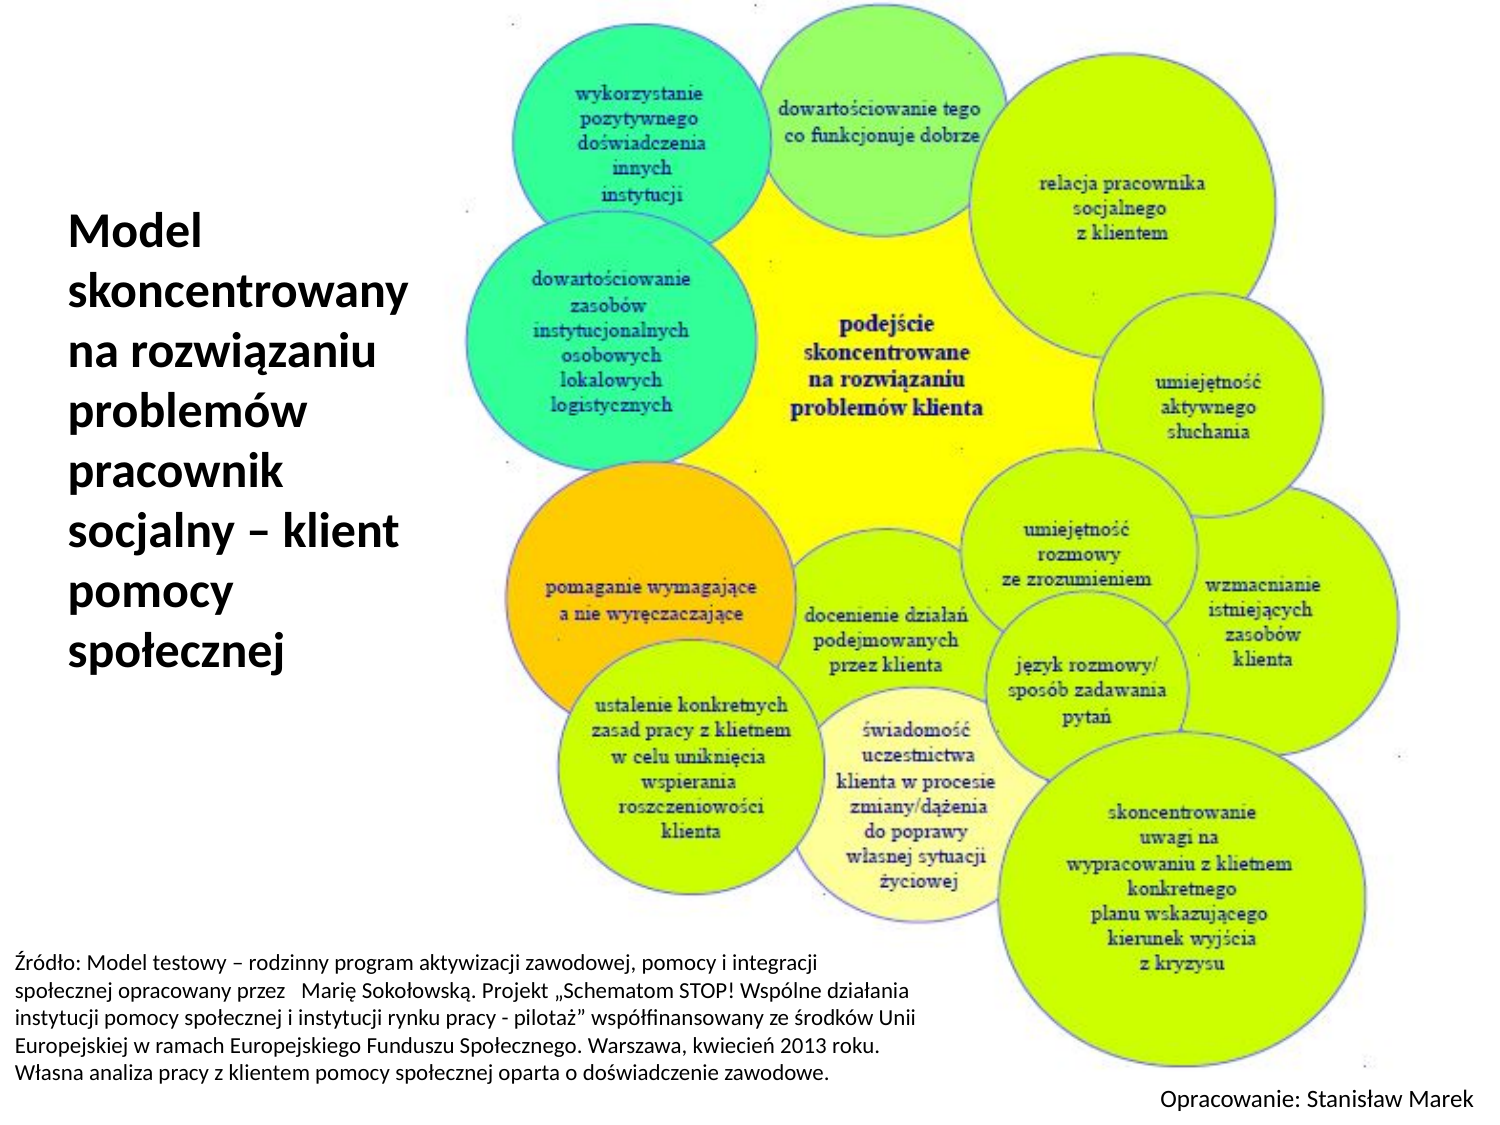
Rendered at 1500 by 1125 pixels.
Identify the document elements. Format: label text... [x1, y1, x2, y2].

text_box Model skoncentrowany na rozwiązaniu problemów pracownik socjalny – klient pomocy społecznej [53, 208, 437, 728]
text_box Opracowanie: Stanisław Marek [1145, 1074, 1490, 1121]
picture [415, 0, 1500, 1083]
text_box Źródło: Model testowy – rodzinny program aktywizacji zawodowej, pomocy i integracji społecznej opracowany przez Marię Sokołowską. Projekt „Schematom STOP! Wspólne działania instytucji pomocy społecznej i instytucji rynku pracy - pilotaż” współfinansowany ze środków Unii Europejskiej w ramach Europejskiego Funduszu Społecznego. Warszawa, kwiecień 2013 roku. Własna analiza pracy z klientem pomocy społecznej oparta o doświadczenie zawodowe. [0, 940, 934, 1125]
